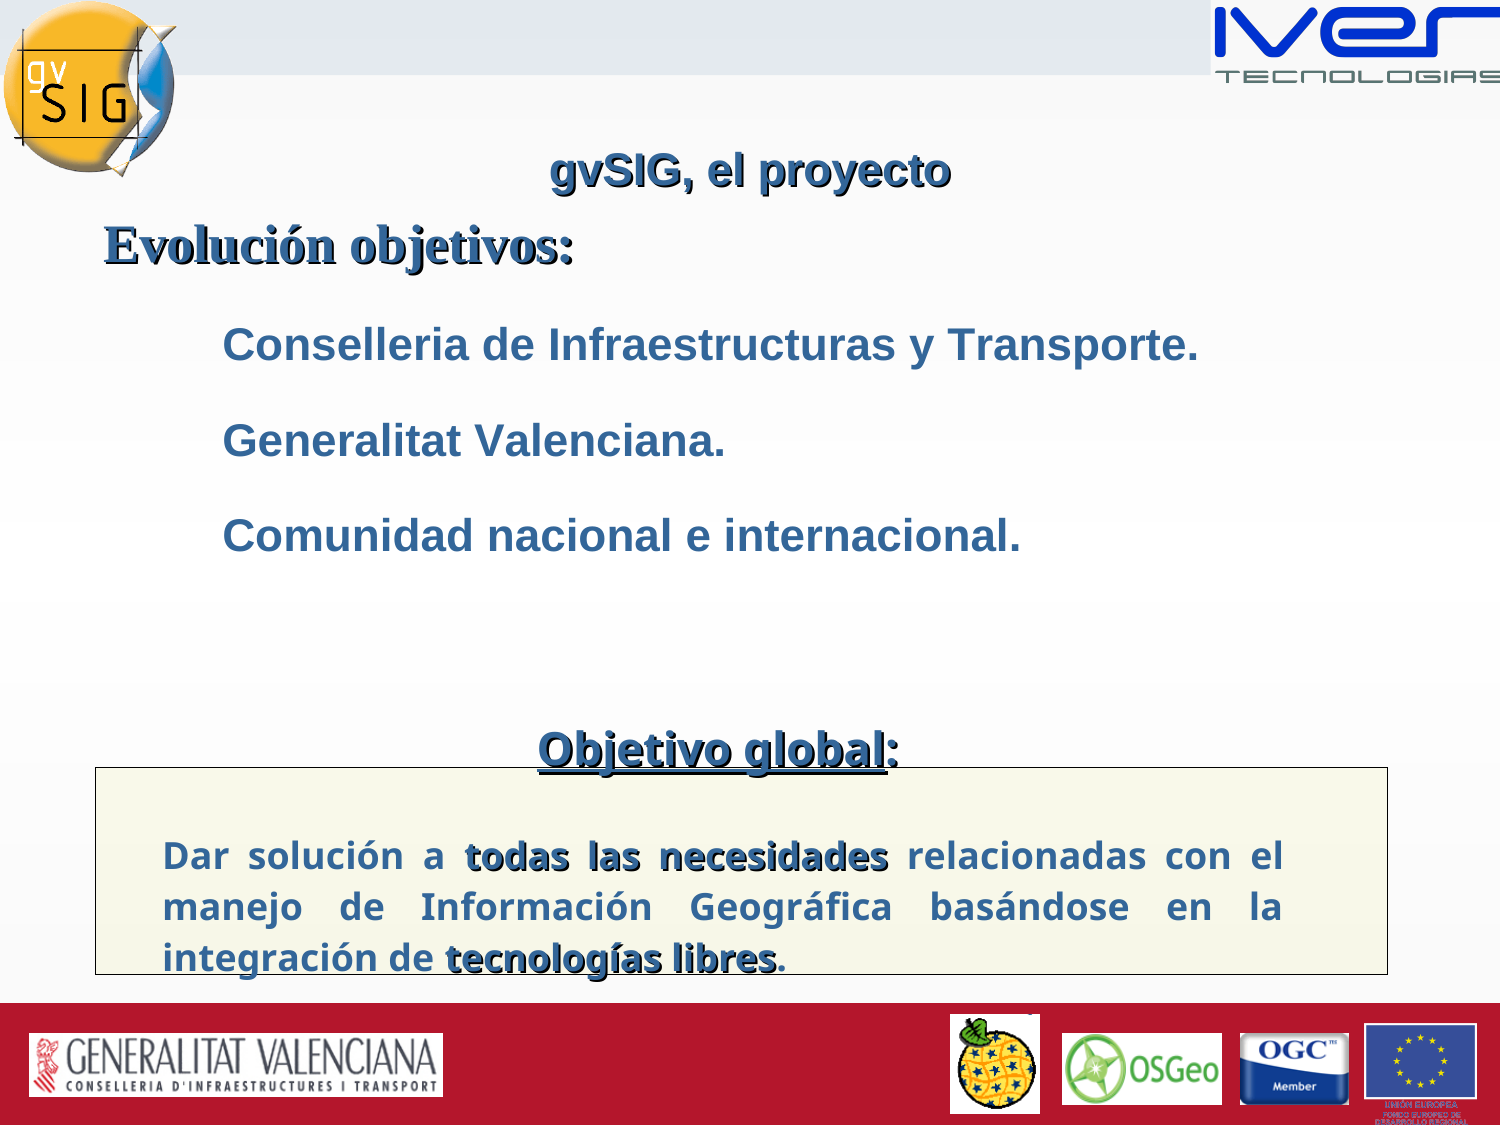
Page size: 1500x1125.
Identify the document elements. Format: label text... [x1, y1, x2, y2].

picture [1364, 1023, 1477, 1125]
text_box Objetivo global: Dar solución a todas las necesidades relacionadas con el manejo de Información Geográfica basándose en la integración de tecnologías libres. [147, 708, 1300, 1093]
text_box [1300, 767, 1388, 975]
picture [1240, 1033, 1349, 1105]
text_box Evolución objetivos: Conselleria de Infraestructuras y Transporte. Generalitat Valenciana. Comunidad nacional e internacional. [88, 211, 1447, 570]
text_box [95, 767, 147, 975]
text_box gvSIG, el proyecto [0, 136, 1500, 211]
picture [950, 1093, 1040, 1114]
picture [1210, 0, 1500, 98]
picture [0, 0, 178, 136]
picture [29, 1033, 443, 1097]
picture [1062, 1093, 1222, 1105]
